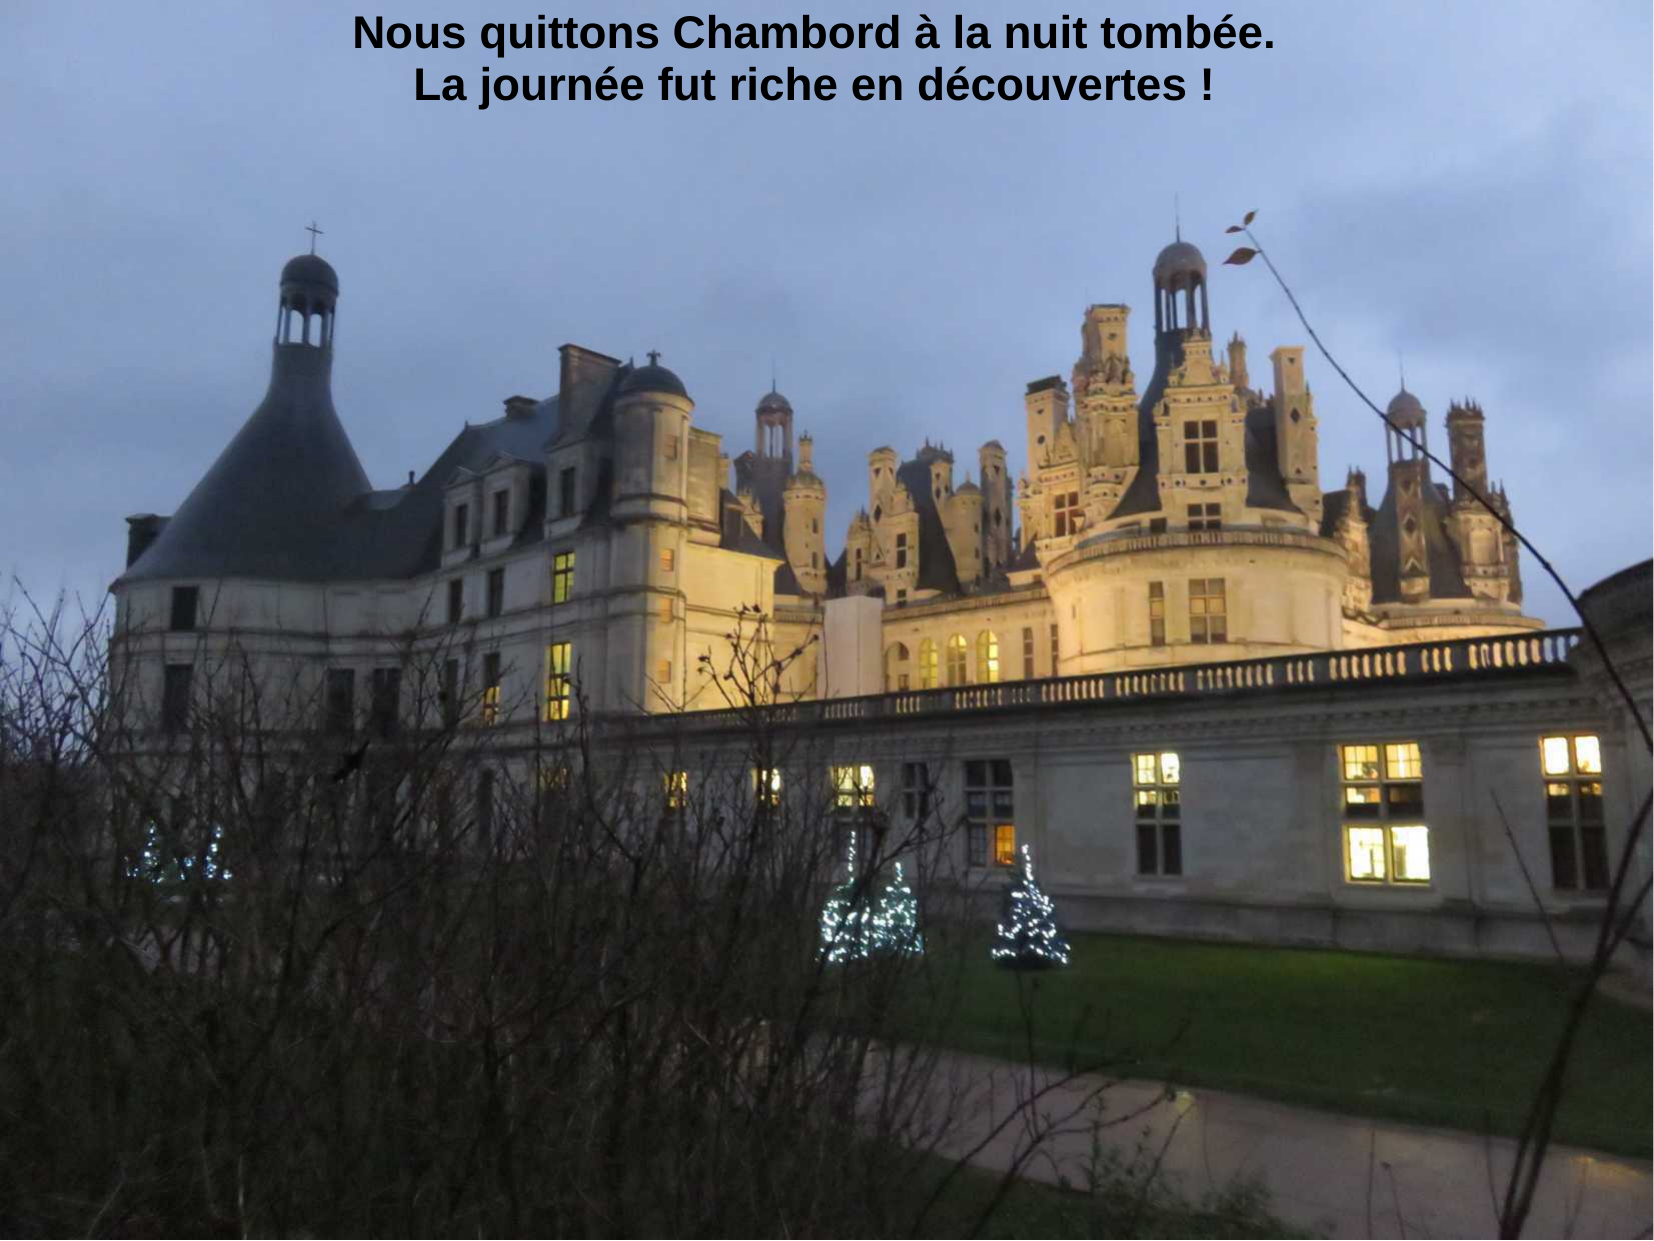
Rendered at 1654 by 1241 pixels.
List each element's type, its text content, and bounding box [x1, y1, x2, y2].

text_box Nous quittons Chambord à la nuit tombée. La journée fut riche en découvertes ! [0, 0, 1654, 120]
picture [0, 120, 1654, 1241]
